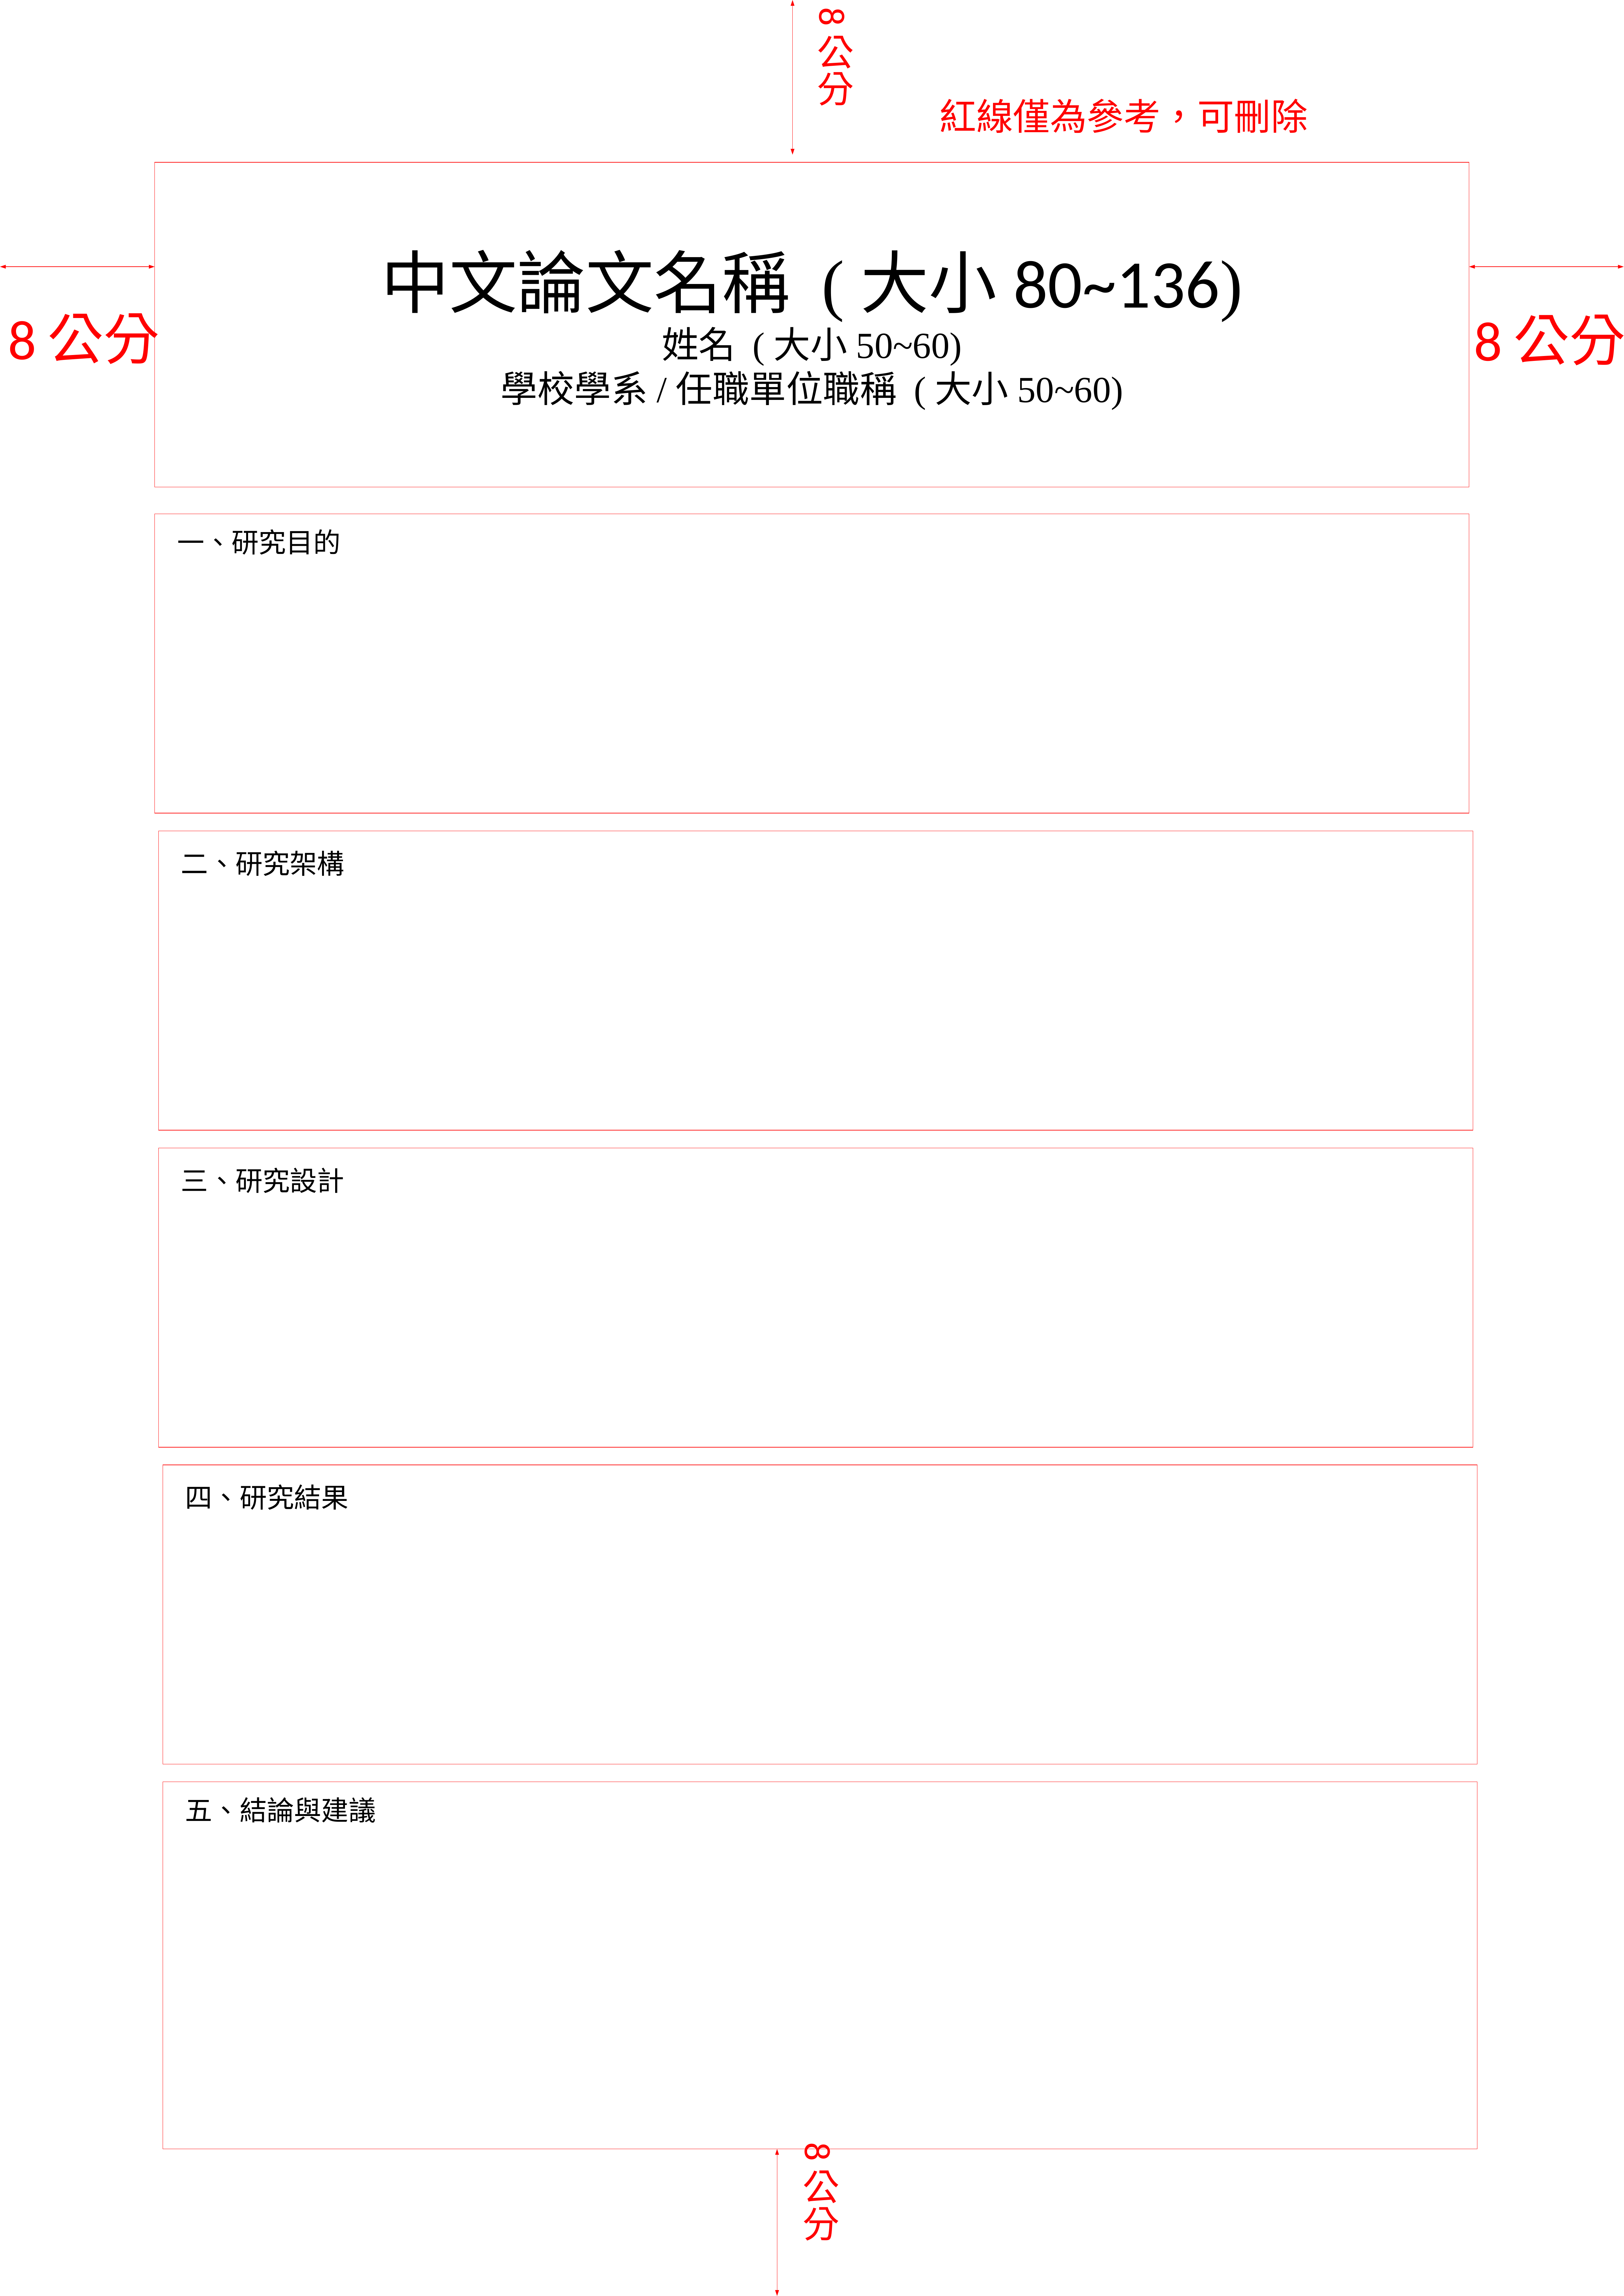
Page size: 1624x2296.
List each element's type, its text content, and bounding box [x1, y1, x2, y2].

text_box 二、研究架構 [158, 831, 1473, 1130]
title 中文論文名稱 (大小80~136) 姓名 (大小50~60) 學校學系/任職單位職稱 (大小50~60) [154, 162, 1469, 487]
list 一、研究目的 [154, 514, 1469, 813]
text_box 8公分 [802, 2, 865, 161]
text_box 8公分 [1469, 294, 1624, 379]
text_box 四、研究結果 [163, 1465, 1477, 1764]
text_box 紅線僅為參考，可刪除 [934, 85, 1330, 135]
text_box 8公分 [787, 2137, 850, 2296]
list 五、結論與建議 [163, 1782, 1477, 2149]
text_box 8公分 [3, 292, 167, 365]
text_box 三、研究設計 [158, 1148, 1473, 1447]
